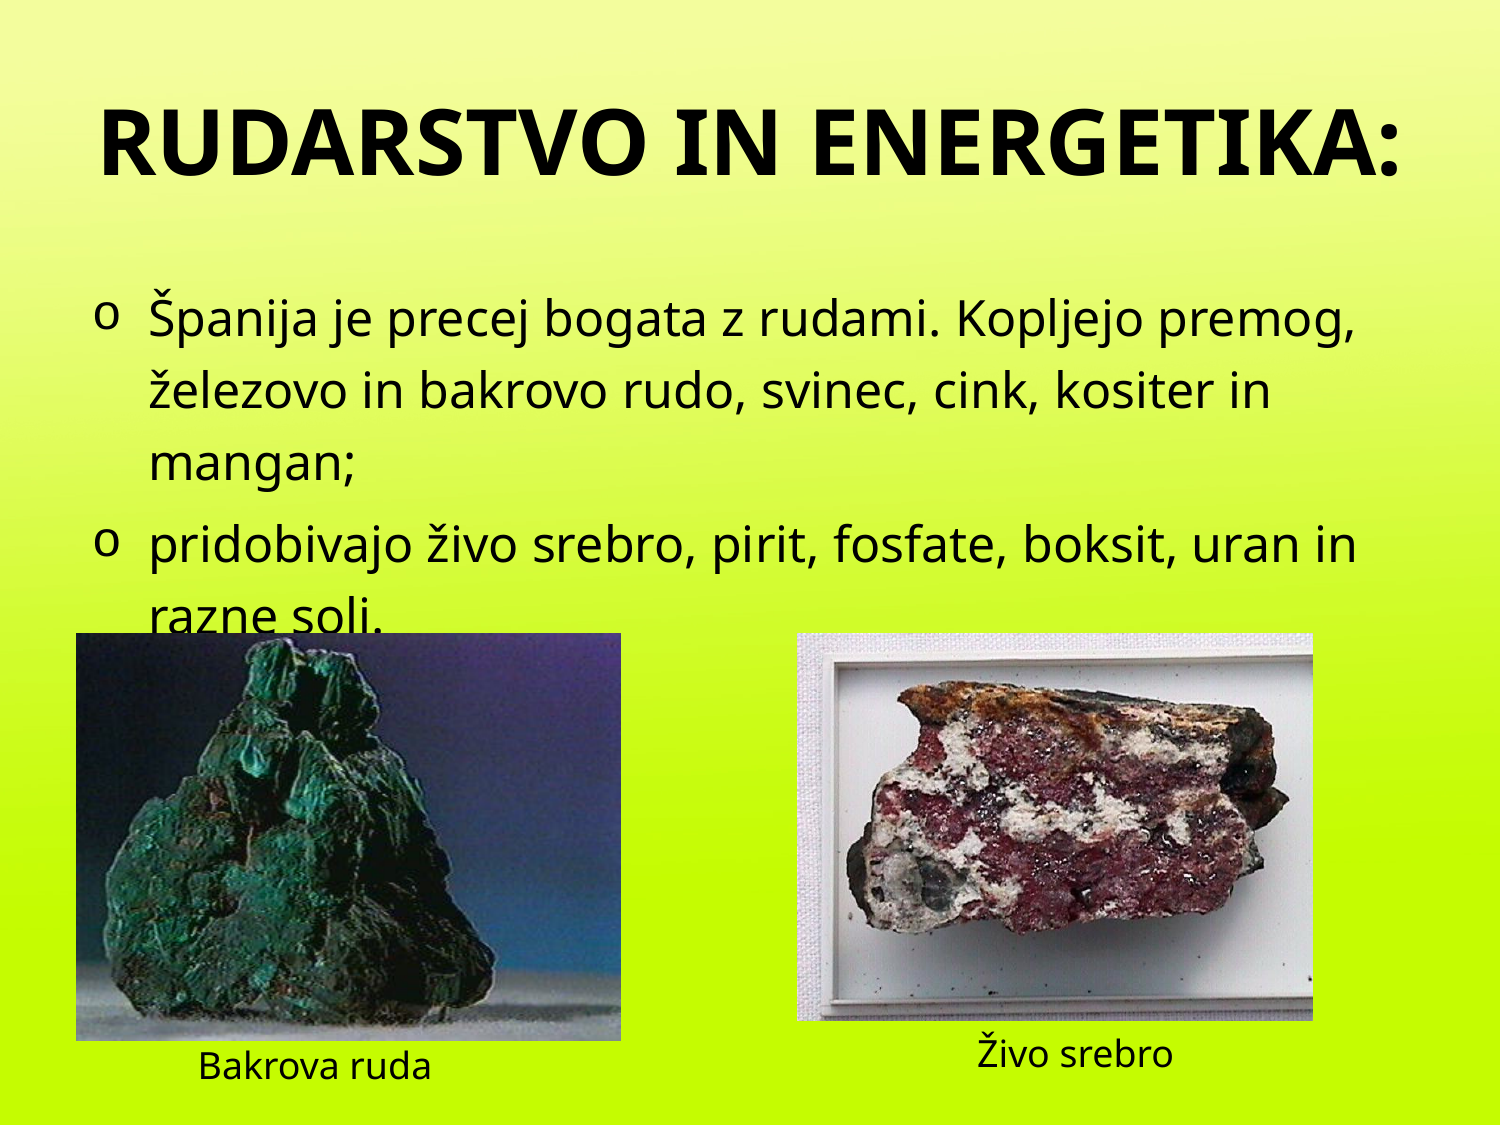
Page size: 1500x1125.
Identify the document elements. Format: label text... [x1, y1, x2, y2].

title RUDARSTVO IN ENERGETIKA: [75, 45, 1425, 233]
picture [0, 0, 1500, 1125]
list Španija je precej bogata z rudami. Kopljejo premog, železovo in bakrovo rudo, svinec, cink, kositer in mangan; pridobivajo živo srebro, pirit, fosfate, boksit, uran in razne soli. [76, 267, 1427, 1010]
text_box Živo srebro [962, 1023, 1317, 1083]
text_box Bakrova ruda [183, 1034, 538, 1095]
